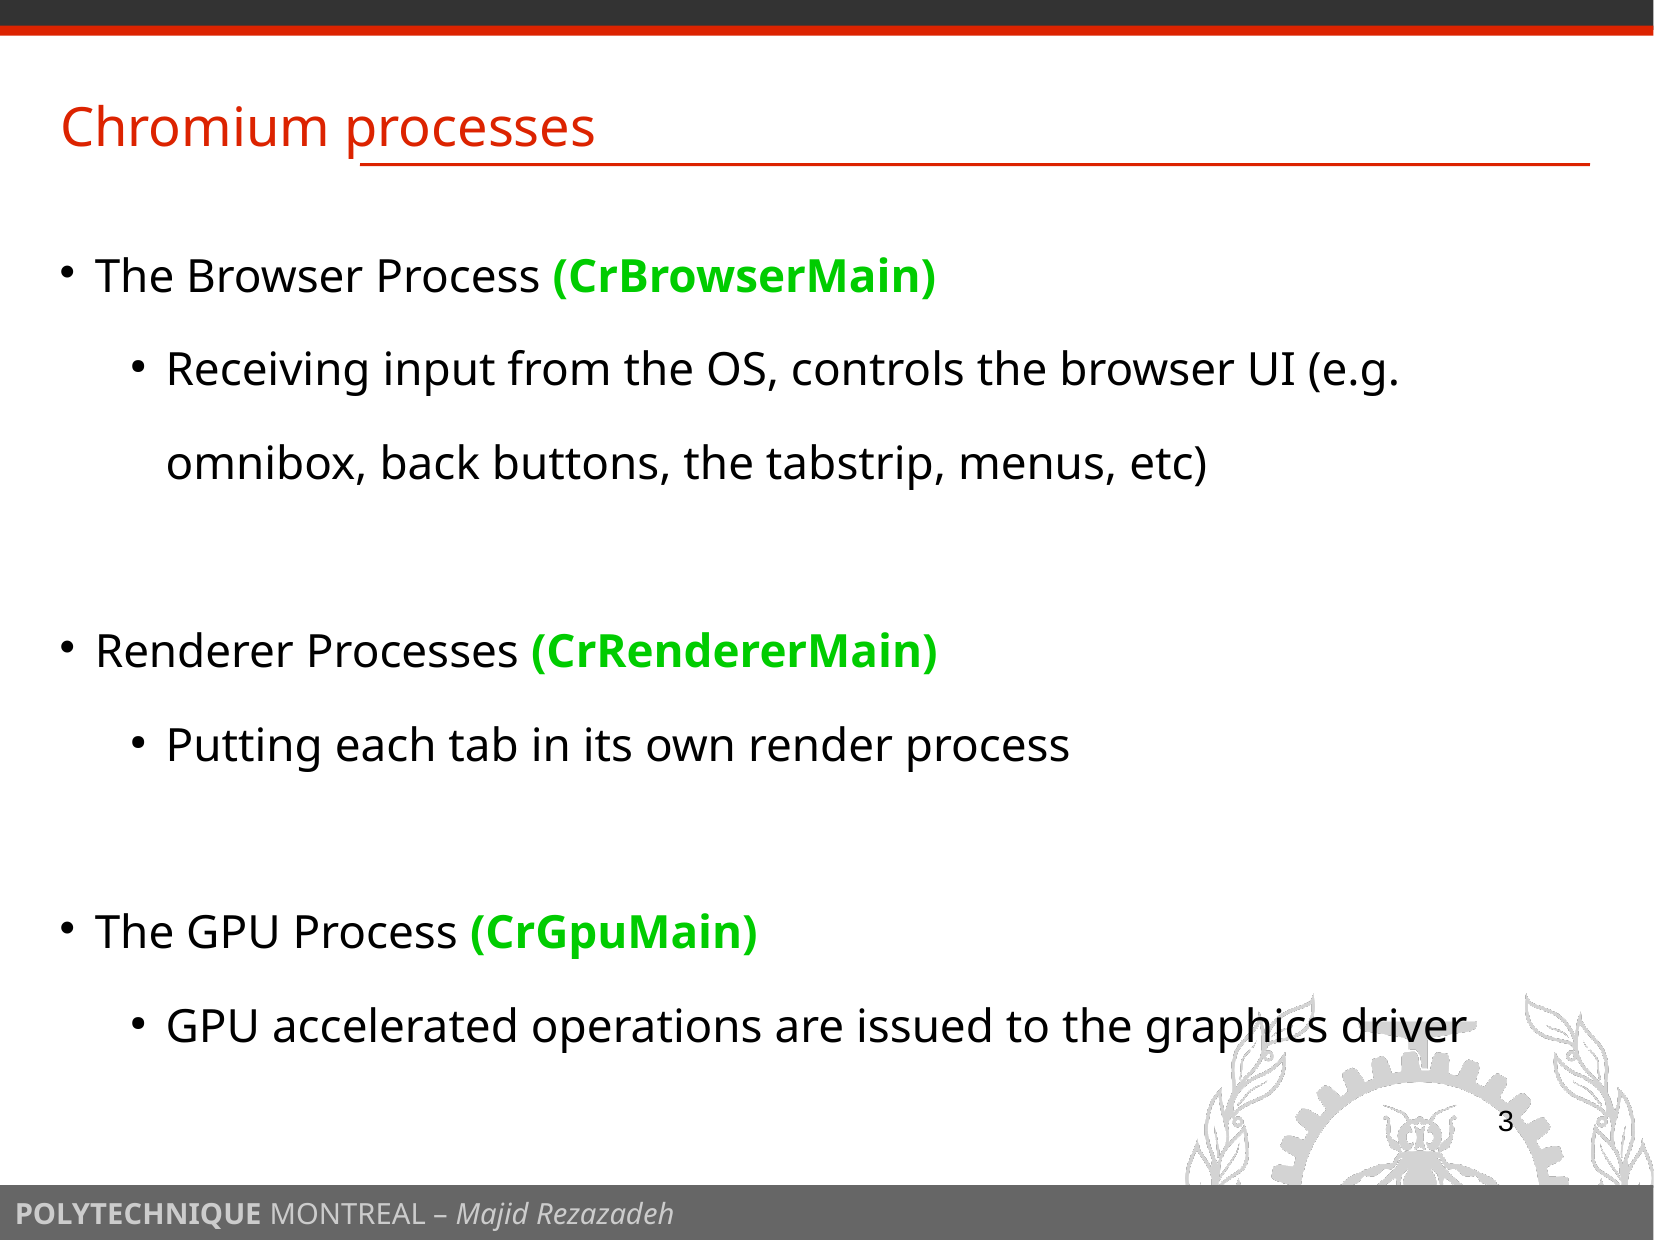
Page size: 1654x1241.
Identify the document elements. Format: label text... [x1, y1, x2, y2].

text_box Chromium processes [60, 37, 1590, 180]
text_box [0, 0, 1654, 36]
picture [1185, 967, 1654, 1185]
text_box The Browser Process (CrBrowserMain) Receiving input from the OS, controls the browser UI (e.g. omnibox, back buttons, the tabstrip, menus, etc) Renderer Processes (CrRendererMain) Putting each tab in its own render process The GPU Process (CrGpuMain) GPU accelerated operations are issued to the graphics driver [9, 200, 1621, 928]
text_box 3 [1483, 1095, 1561, 1156]
text_box POLYTECHNIQUE MONTREAL – Majid Rezazadeh [0, 1185, 1654, 1240]
